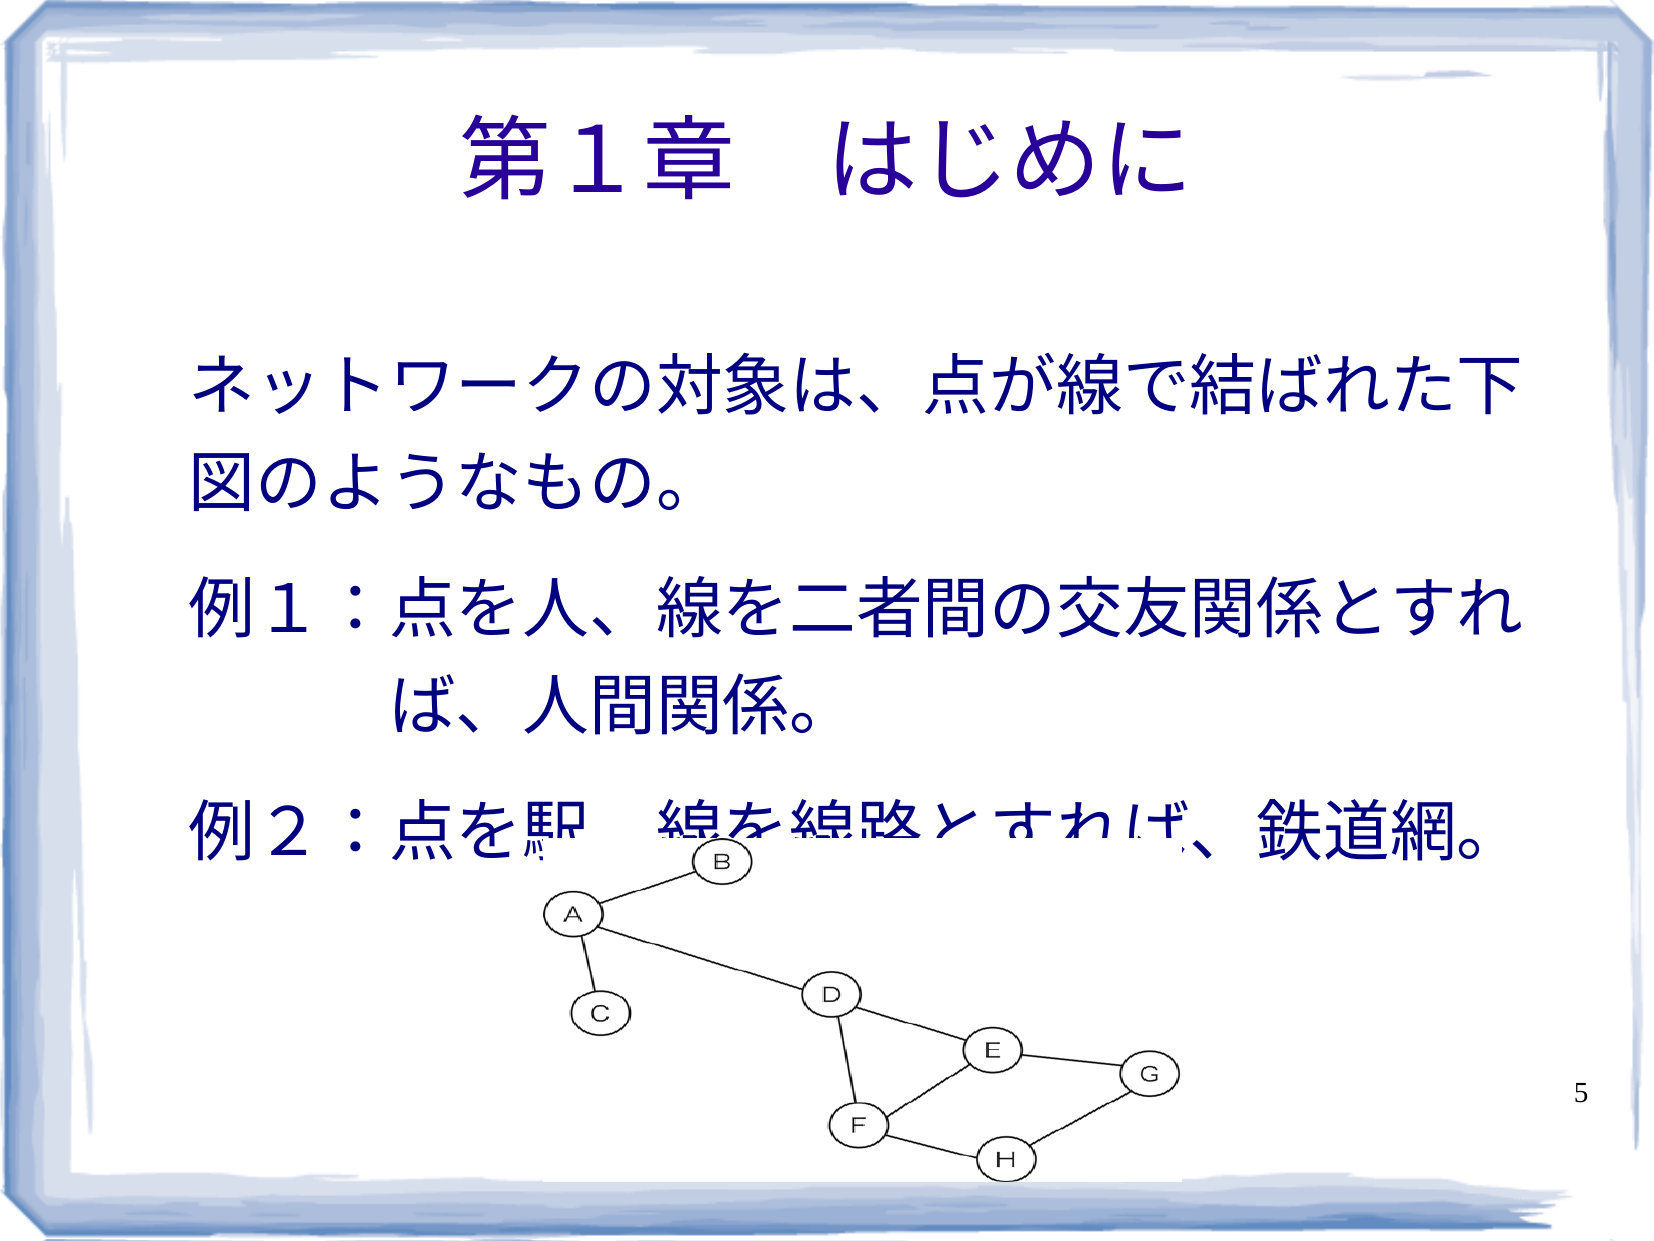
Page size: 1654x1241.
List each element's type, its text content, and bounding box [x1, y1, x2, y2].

title 第１章 はじめに [82, 49, 1571, 257]
list ネットワークの対象は、点が線で結ばれた下図のようなもの。 例１：点を人、線を二者間の交友関係とすれ ば、人間関係。 例２：点を駅、線を線路とすれば、鉄道網。 [118, 331, 1571, 1052]
picture [0, 0, 1654, 1241]
